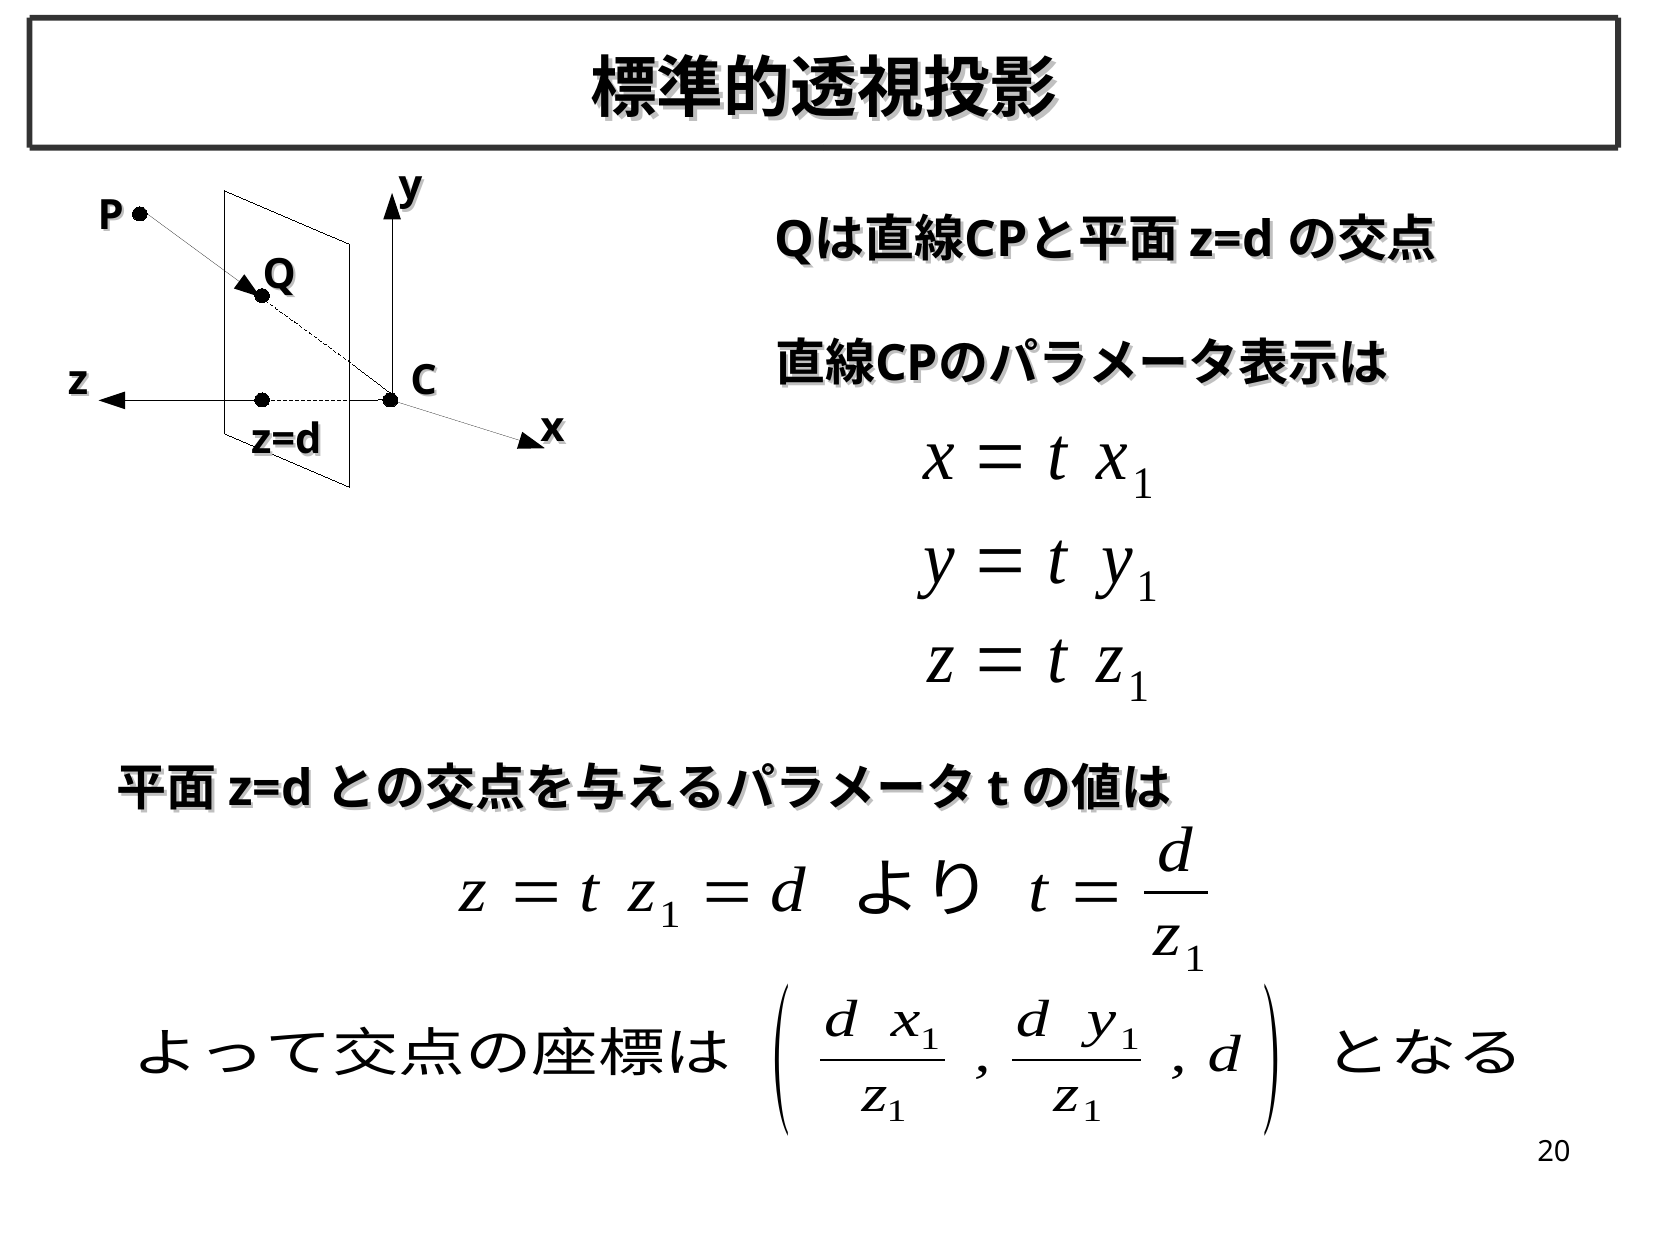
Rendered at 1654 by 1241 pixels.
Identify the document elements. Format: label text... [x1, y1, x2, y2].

text_box 直線CPのパラメータ表示は [710, 315, 1335, 384]
text_box y [383, 147, 461, 219]
text_box C [395, 342, 473, 414]
chart [896, 413, 1189, 711]
text_box [254, 392, 270, 401]
text_box 標準的透視投影 [29, 17, 1619, 148]
text_box Qは直線CPと平面 z=d の交点 [710, 191, 1422, 260]
text_box Q [248, 236, 325, 308]
text_box z=d [236, 401, 343, 473]
text_box z [53, 342, 130, 414]
chart [115, 815, 1538, 1137]
text_box P [82, 177, 160, 249]
text_box x [525, 389, 603, 461]
text_box 平面 z=d との交点を与えるパラメータ t の値は [102, 740, 1054, 810]
text_box [382, 393, 395, 407]
